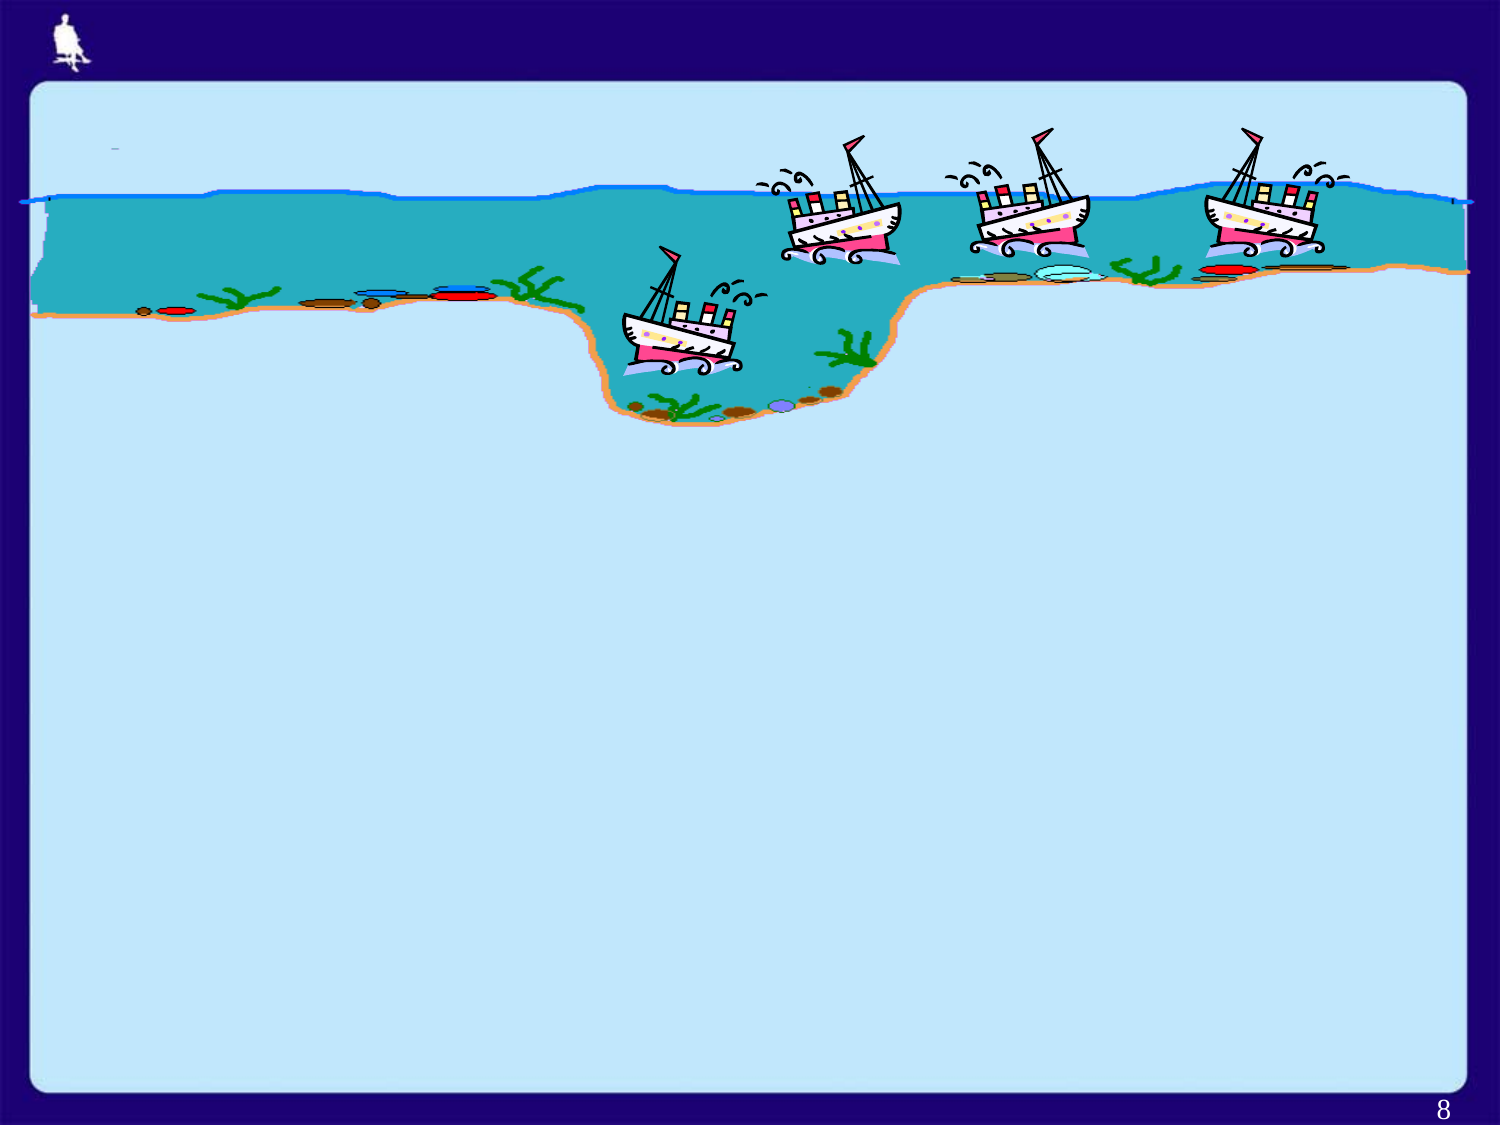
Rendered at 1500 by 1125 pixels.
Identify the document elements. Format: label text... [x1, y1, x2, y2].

text_box <номер> [1116, 1082, 1467, 1125]
picture [0, 0, 1500, 1125]
